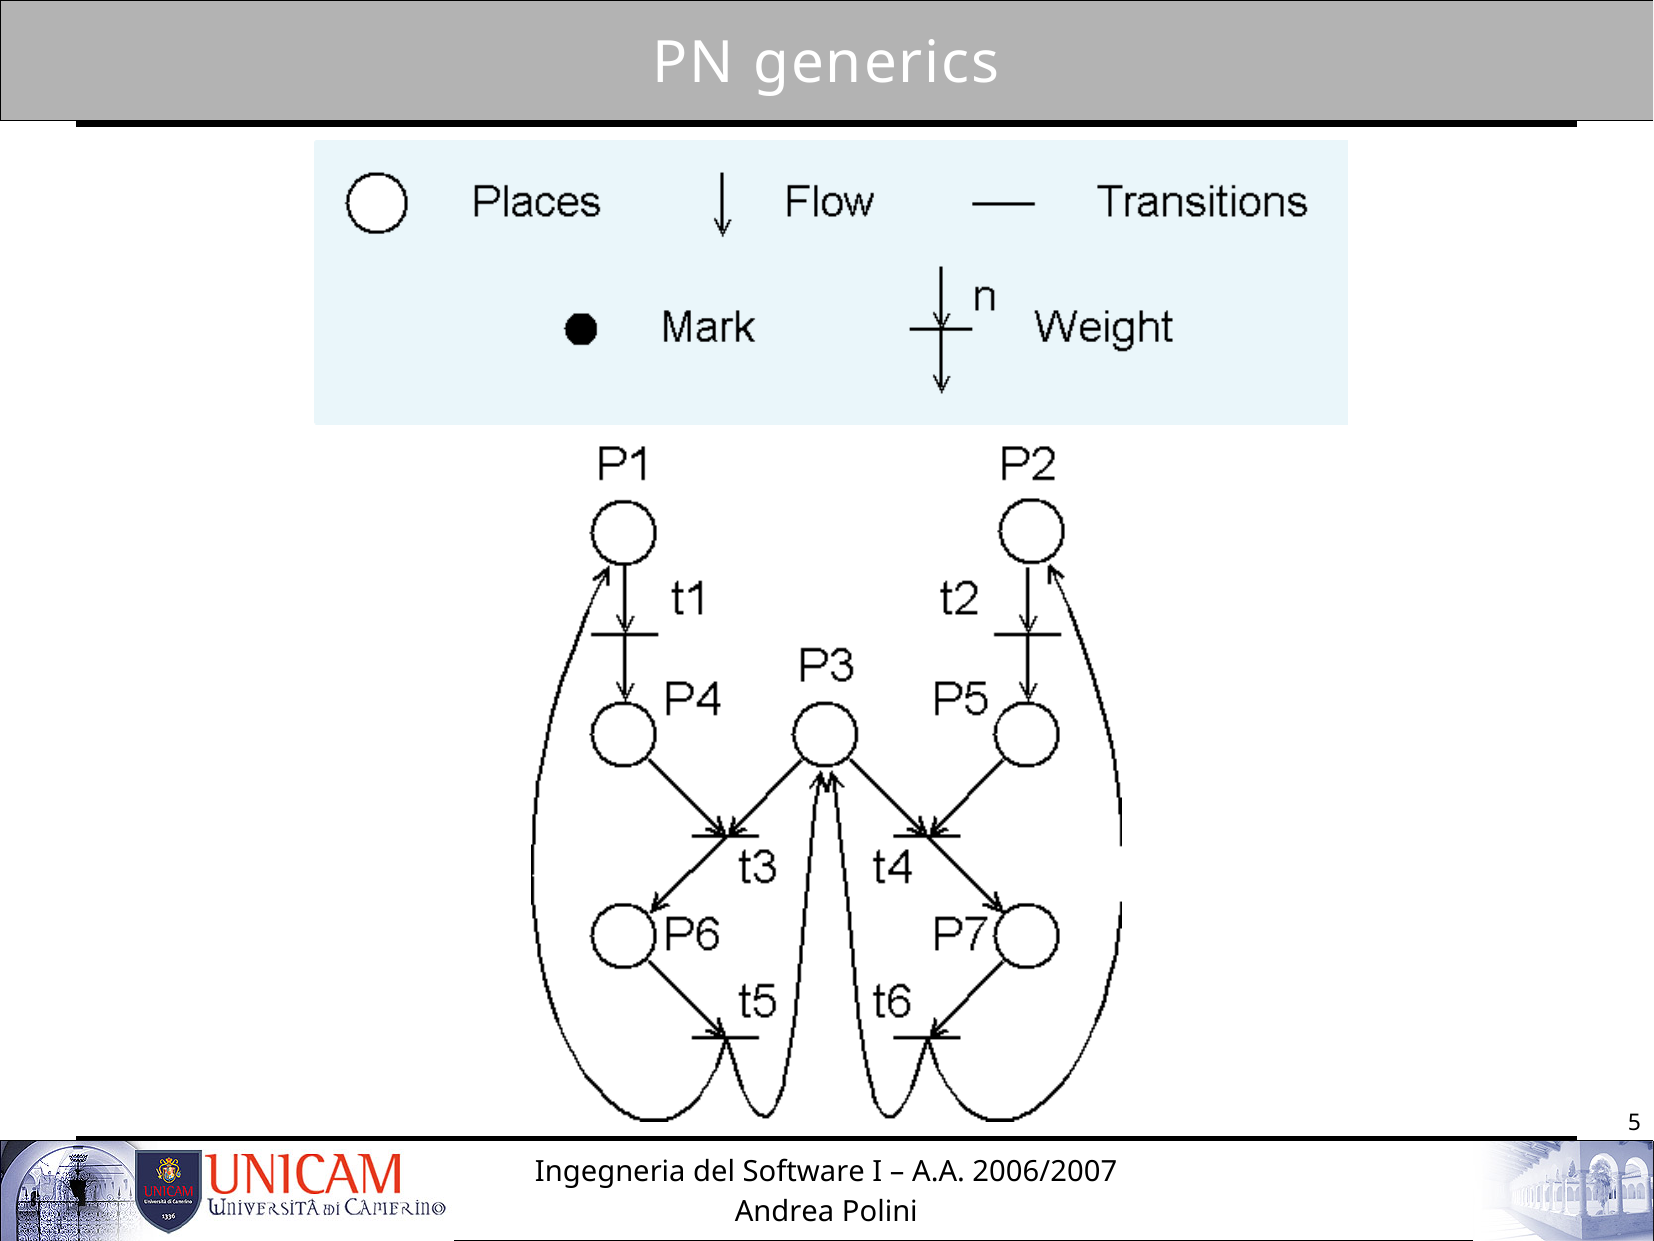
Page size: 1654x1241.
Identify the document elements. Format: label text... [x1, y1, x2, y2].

picture [0, 1141, 454, 1241]
picture [531, 435, 1122, 1122]
title PN generics [0, 0, 1653, 121]
picture [1473, 1141, 1654, 1241]
picture [314, 140, 1348, 425]
